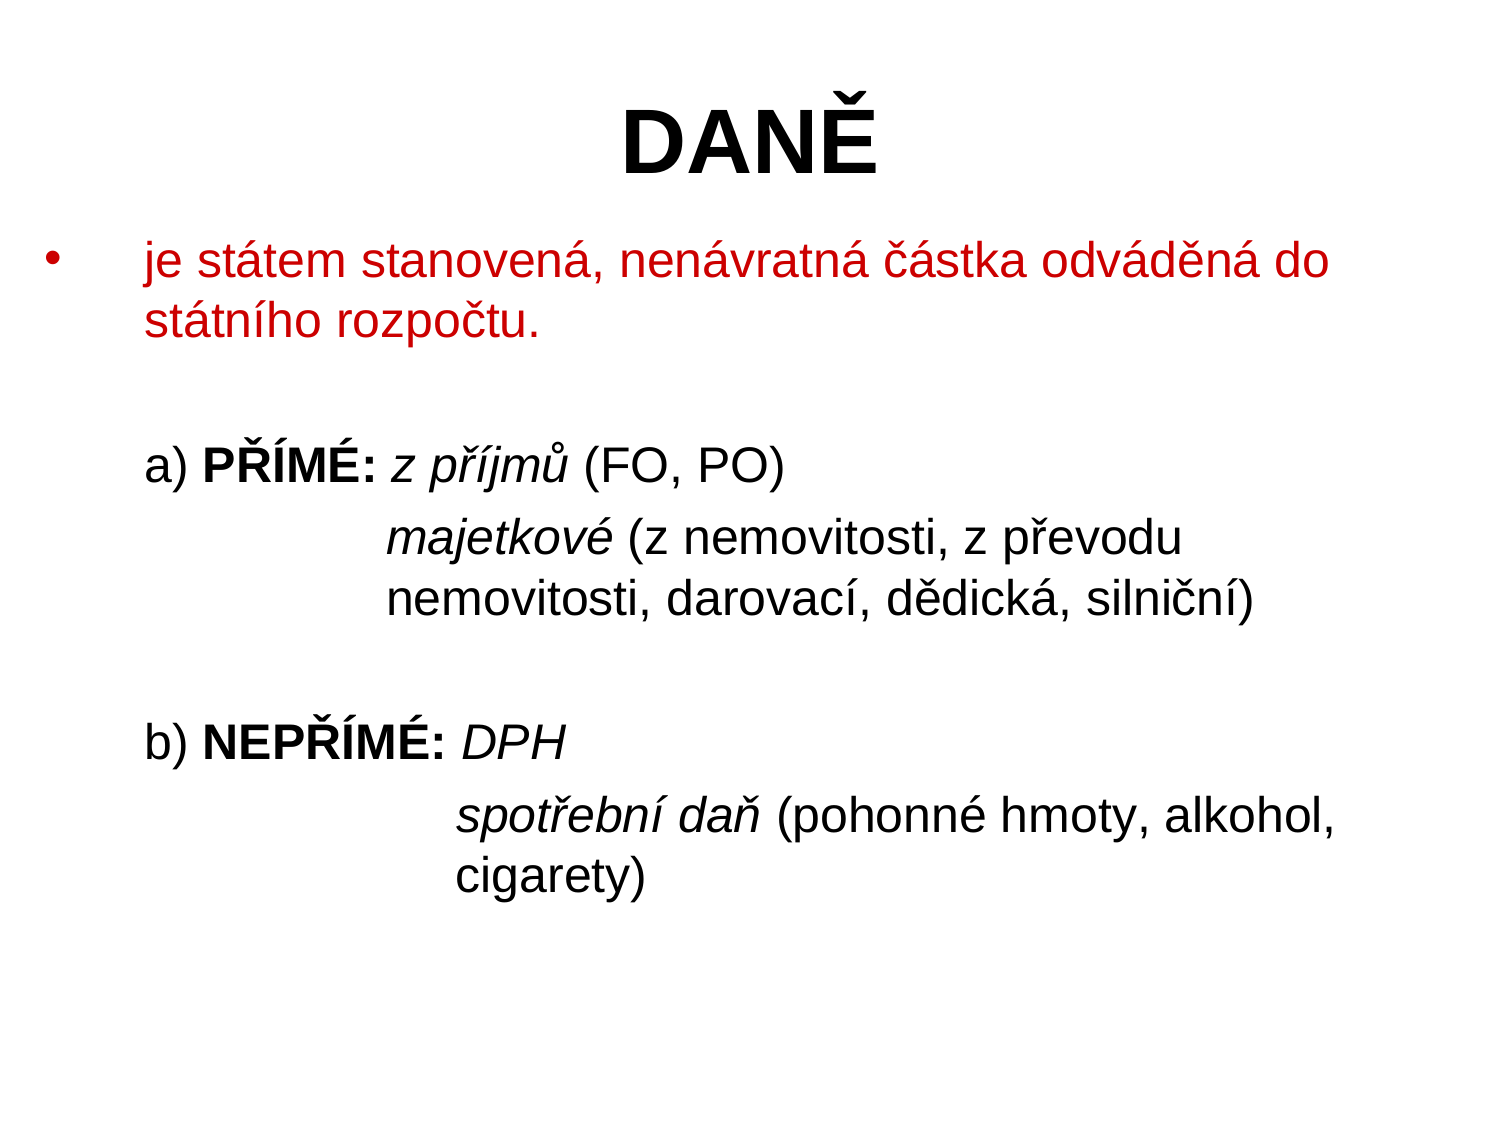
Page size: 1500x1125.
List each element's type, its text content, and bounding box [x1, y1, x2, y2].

title DANĚ [75, 42, 1426, 220]
list je státem stanovená, nenávratná částka odváděná do státního rozpočtu. a) PŘÍMÉ: z příjmů (FO, PO) majetkové (z nemovitosti, z převodu nemovitosti, darovací, dědická, silniční) b) NEPŘÍMÉ: DPH spotřební daň (pohonné hmoty, alkohol, cigarety) [29, 220, 1459, 1125]
